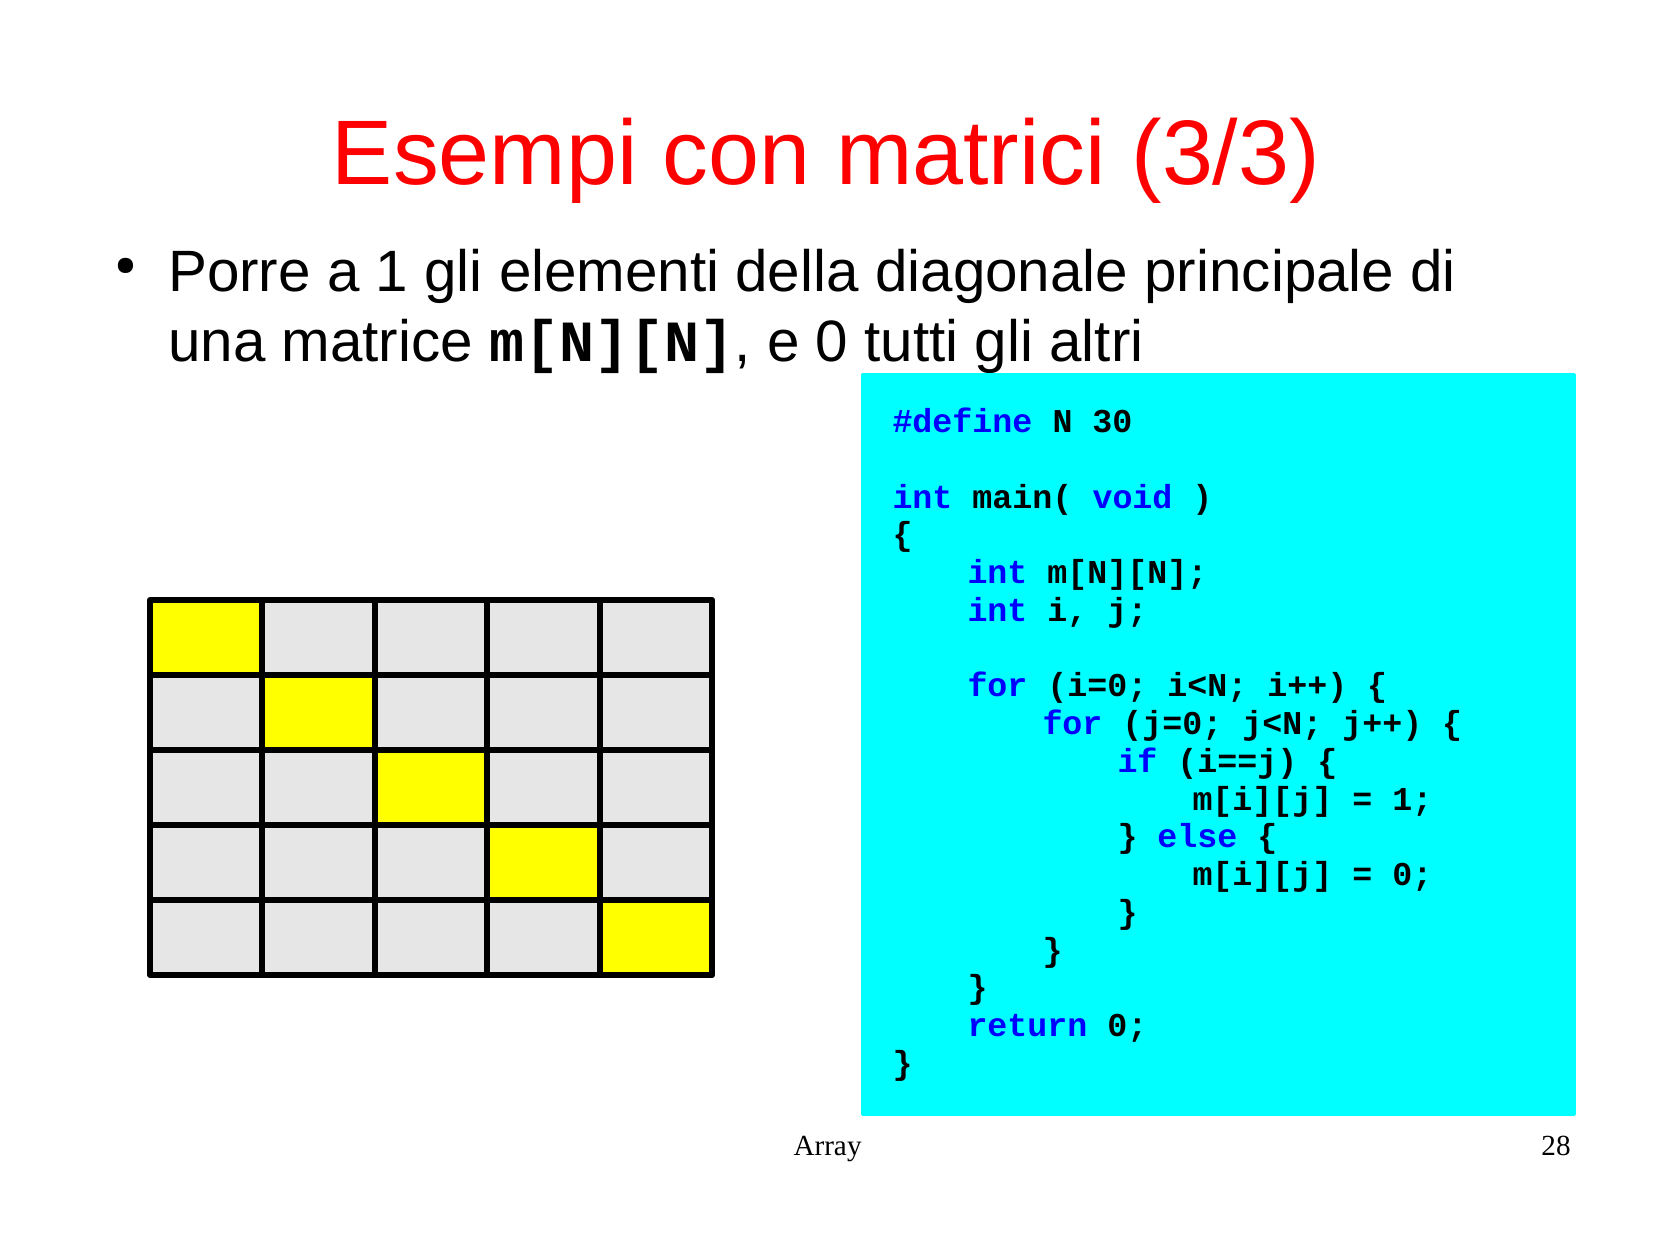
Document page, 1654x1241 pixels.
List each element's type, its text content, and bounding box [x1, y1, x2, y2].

title Esempi con matrici (3/3) [82, 49, 1571, 225]
text_box [149, 600, 713, 976]
list Porre a 1 gli elementi della diagonale principale di una matrice m[N][N], e 0 tutti gli altri [82, 225, 1571, 1109]
text_box #define N 30 int main( void ) { int m[N][N]; int i, j; for (i=0; i<N; i++) { for (j=0; j<N; j++) { if (i==j) { m[i][j] = 1; } else { m[i][j] = 0; } } } return 0; } [862, 374, 1575, 1115]
